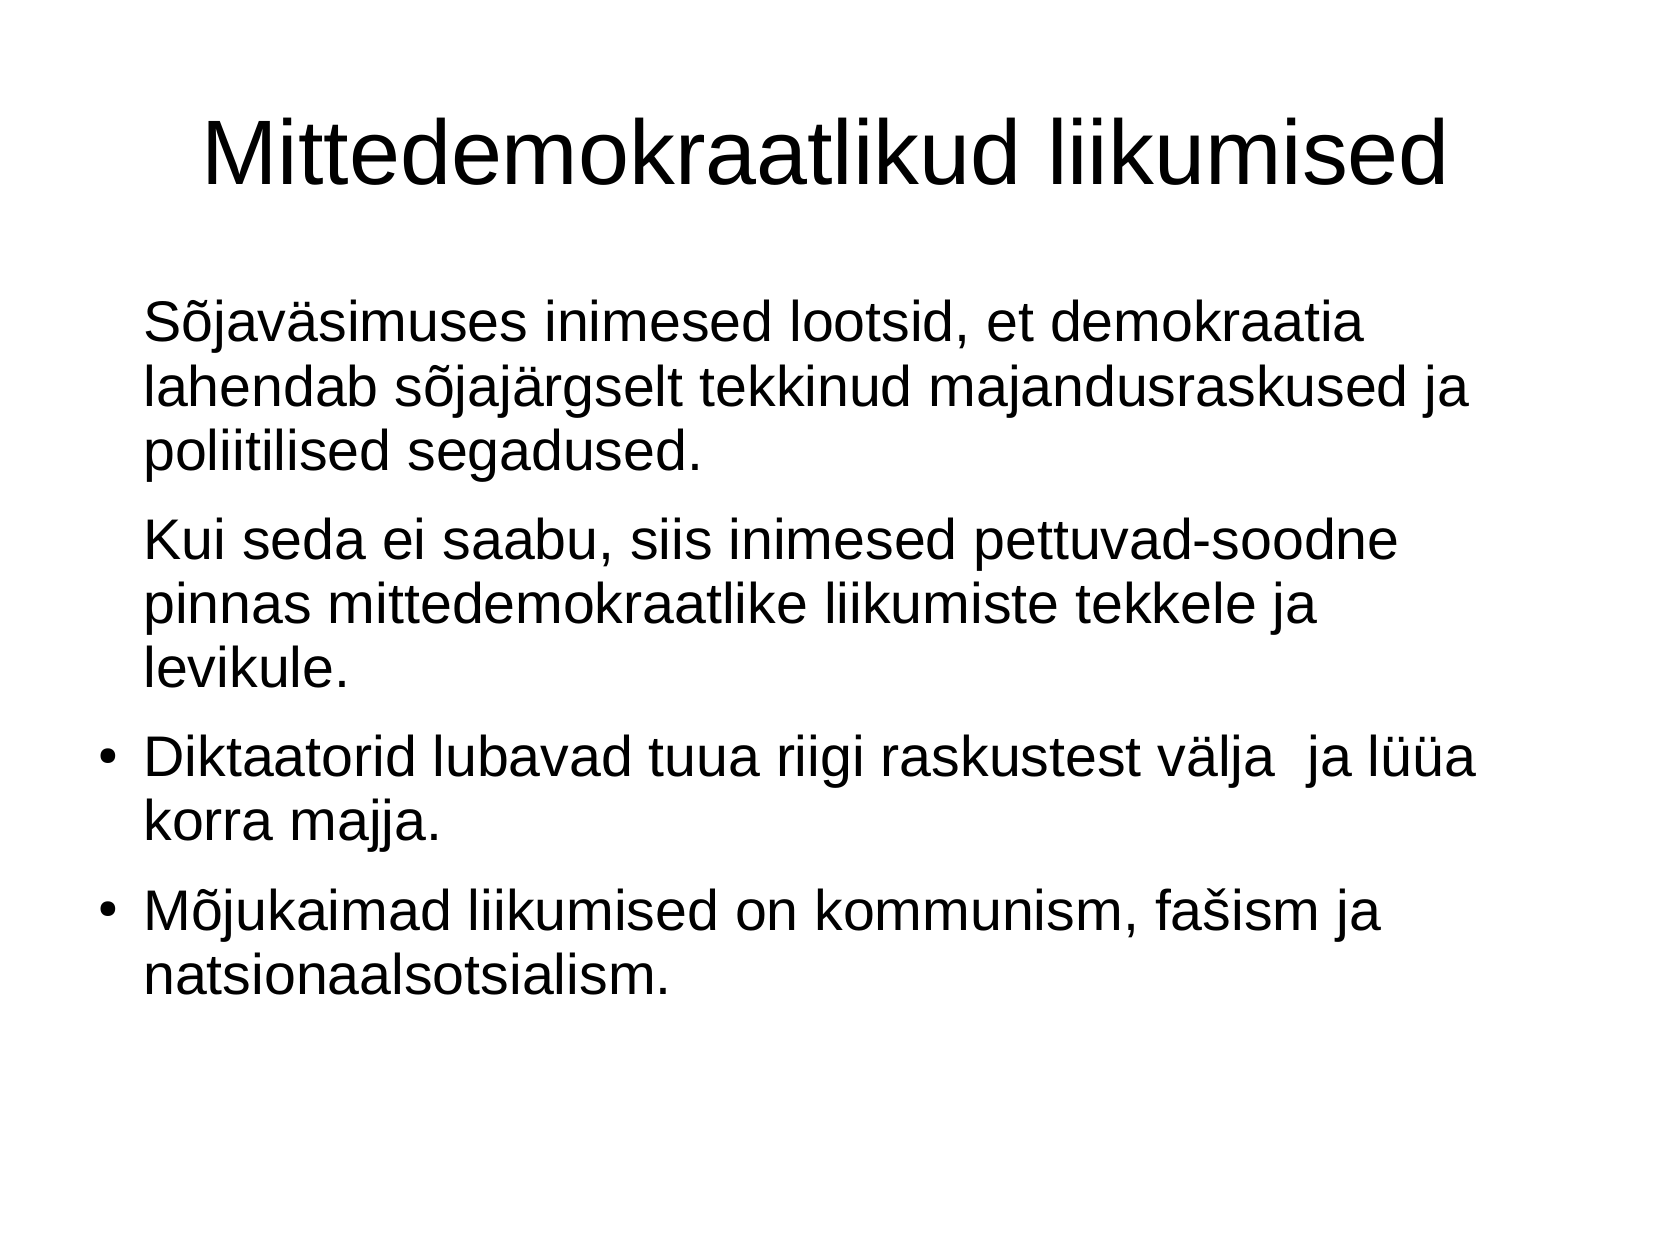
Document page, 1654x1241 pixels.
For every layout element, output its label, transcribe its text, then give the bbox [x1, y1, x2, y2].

list Sõjaväsimuses inimesed lootsid, et demokraatia lahendab sõjajärgselt tekkinud majandusraskused ja poliitilised segadused. Kui seda ei saabu, siis inimesed pettuvad-soodne pinnas mittedemokraatlike liikumiste tekkele ja levikule. Diktaatorid lubavad tuua riigi raskustest välja ja lüüa korra majja. Mõjukaimad liikumised on kommunism, fašism ja natsionaalsotsialism. [82, 290, 1538, 1010]
title Mittedemokraatlikud liikumised [82, 49, 1571, 257]
